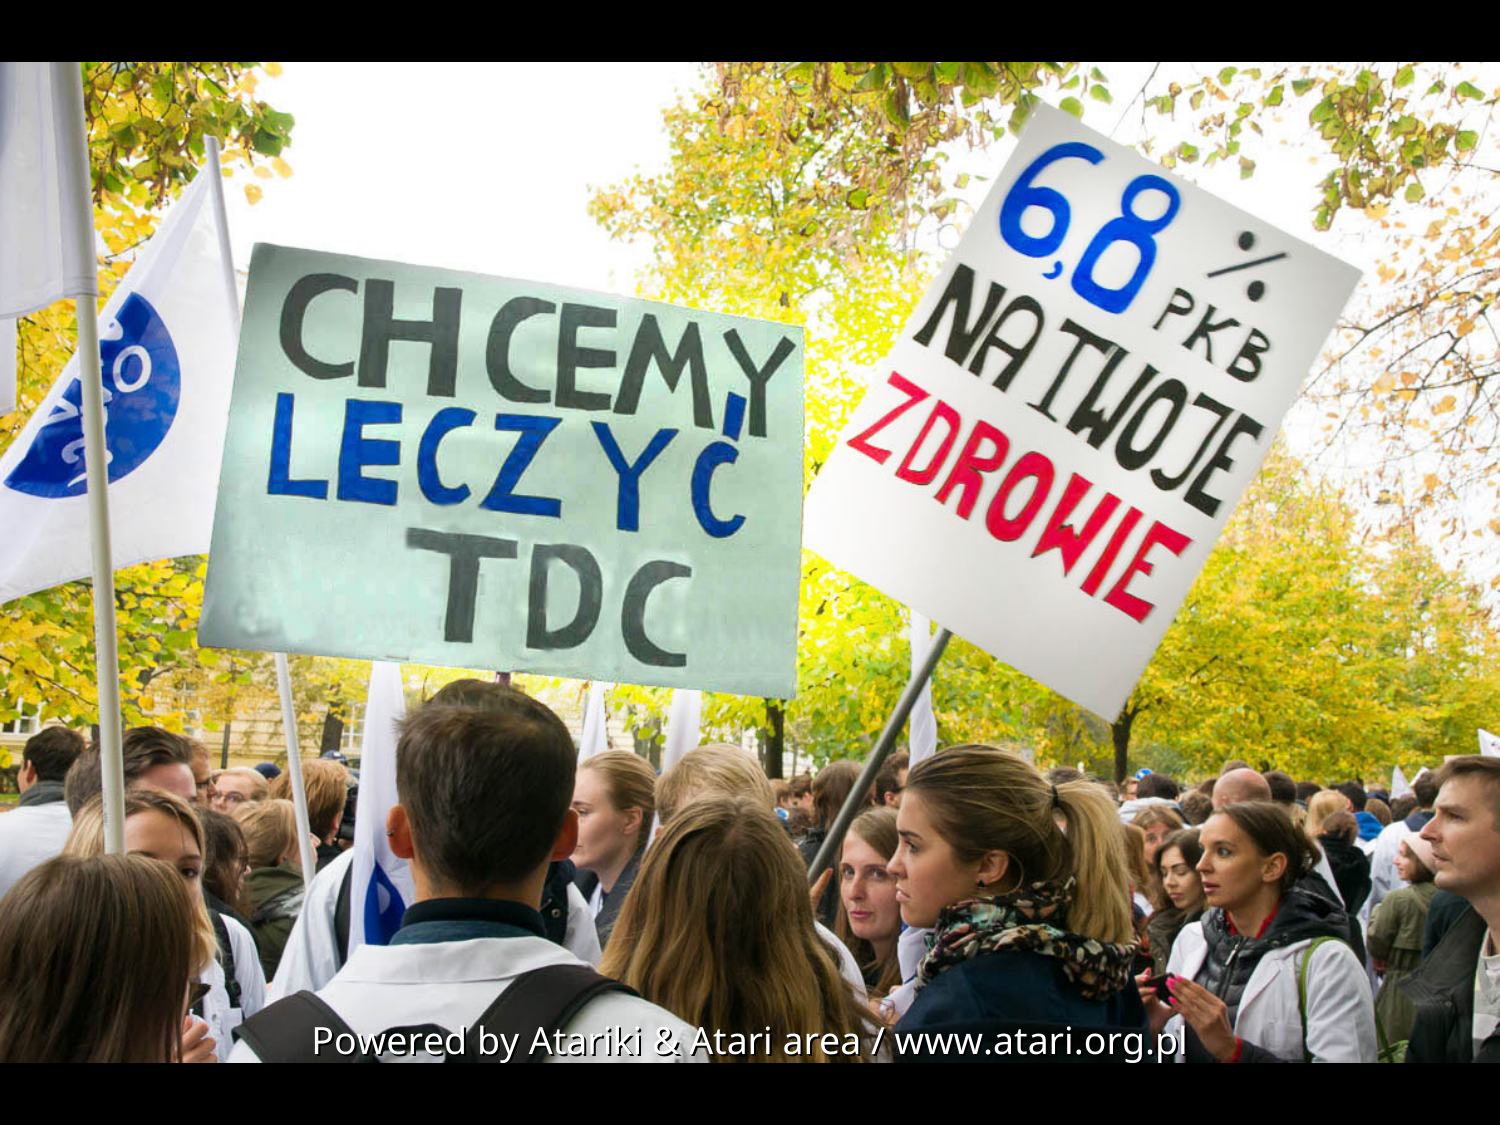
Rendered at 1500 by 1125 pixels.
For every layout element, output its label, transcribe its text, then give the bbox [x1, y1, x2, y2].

text_box Powered by Atariki & Atari area / www.atari.org.pl [0, 1009, 1500, 1070]
picture [0, 62, 1500, 1009]
